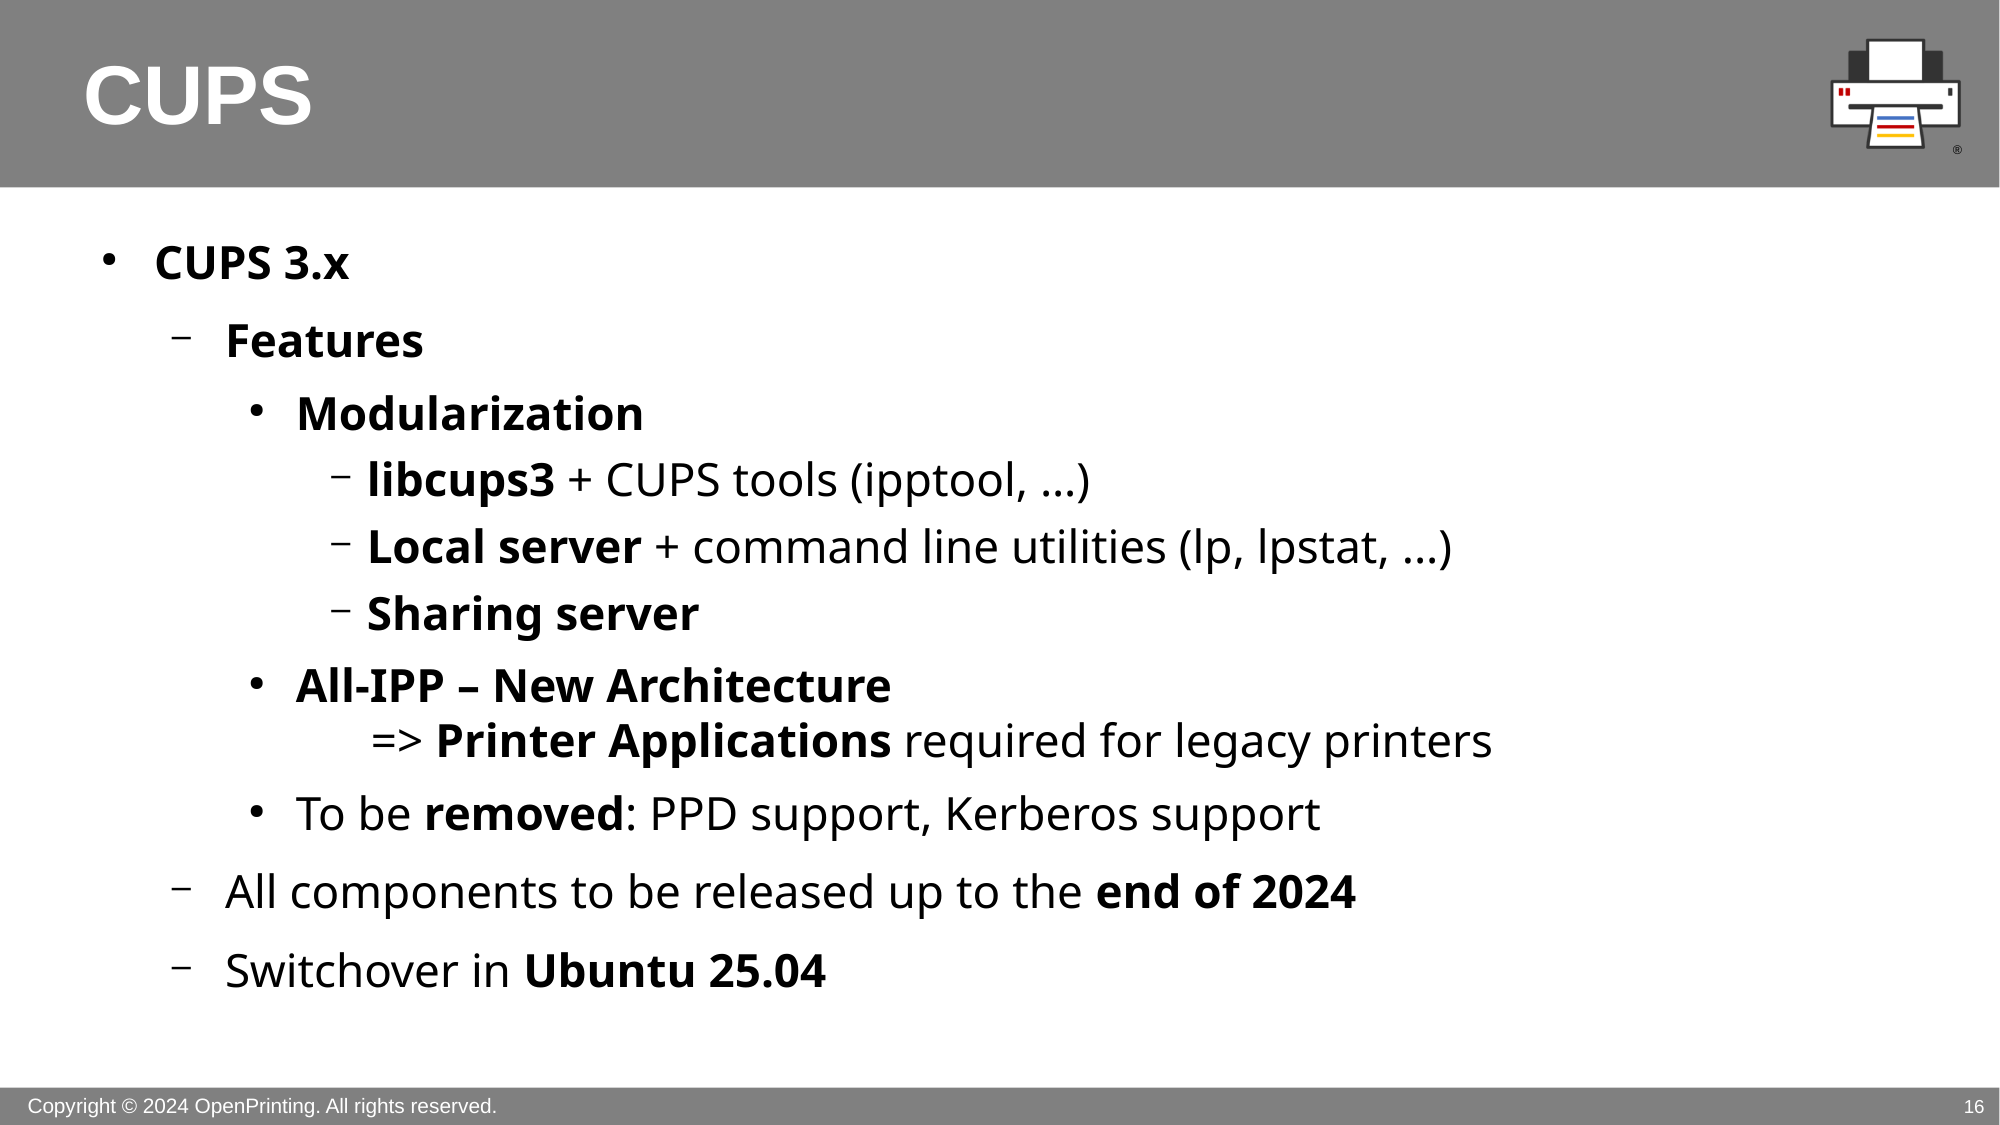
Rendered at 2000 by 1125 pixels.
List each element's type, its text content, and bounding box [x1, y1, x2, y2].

title CUPS [75, 7, 1786, 175]
picture [1825, 33, 1966, 154]
list CUPS 3.x Features Modularization libcups3 + CUPS tools (ipptool, …) Local server + command line utilities (lp, lpstat, ...) Sharing server All-IPP – New Architecture => Printer Applications required for legacy printers To be removed: PPD support, Kerberos support All components to be released up to the end of 2024 Switchover in Ubuntu 25.04 [75, 224, 1936, 1067]
